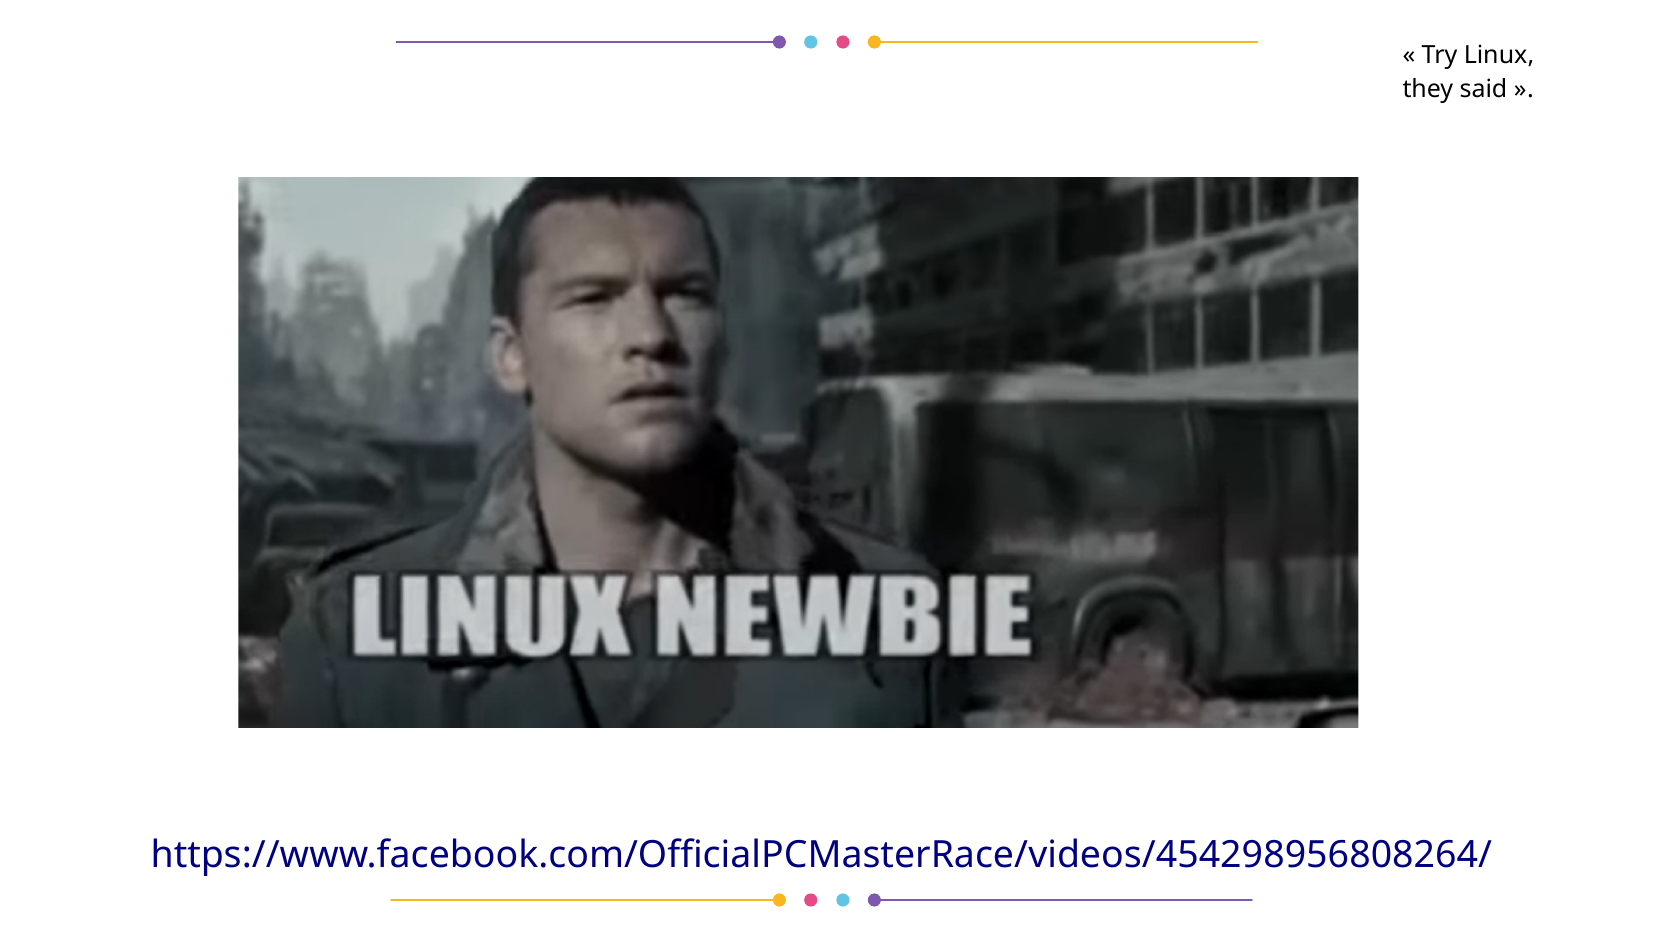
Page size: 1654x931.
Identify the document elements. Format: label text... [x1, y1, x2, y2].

text_box « Try Linux, they said ». [1387, 29, 1595, 317]
text_box https://www.facebook.com/OfficialPCMasterRace/videos/454298956808264/ [29, 819, 1625, 931]
picture [238, 177, 1359, 728]
